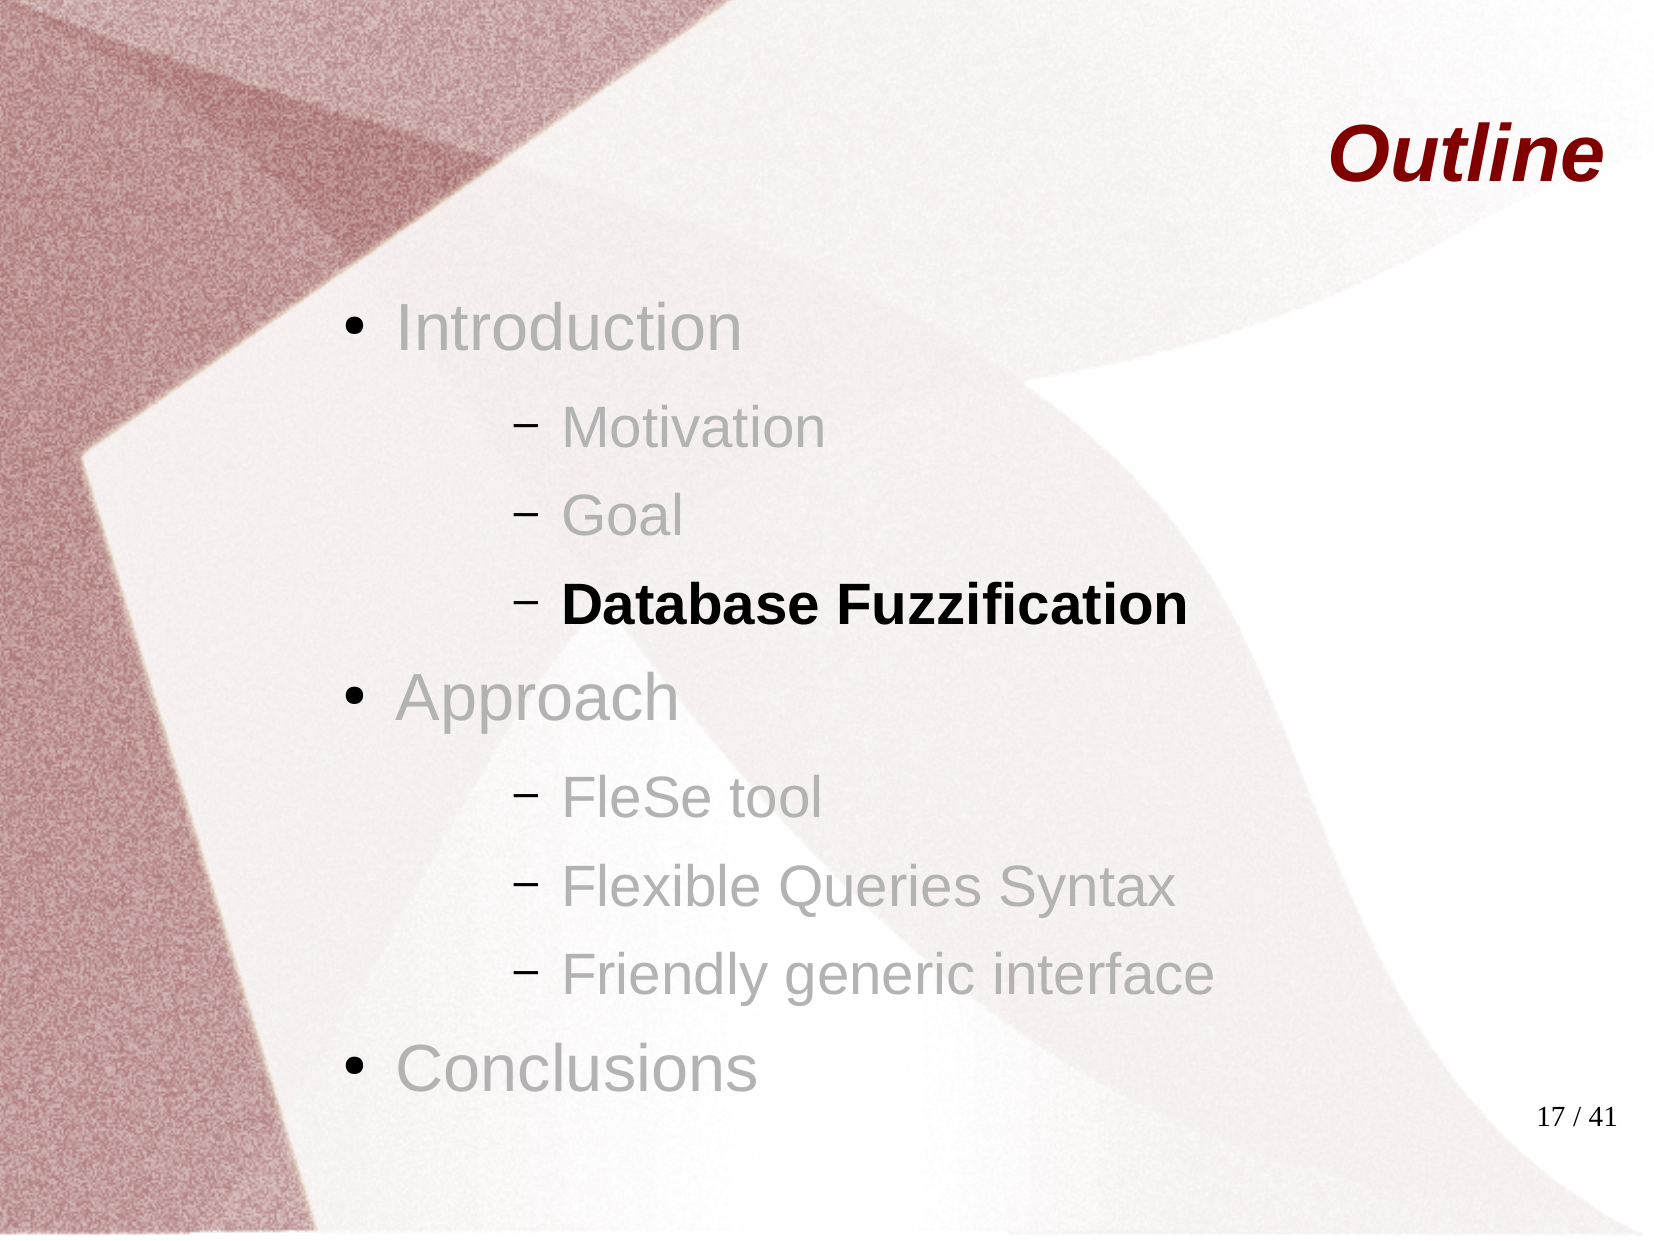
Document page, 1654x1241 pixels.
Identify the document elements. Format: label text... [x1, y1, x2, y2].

list Introduction Motivation Goal Database Fuzzification Approach FleSe tool Flexible Queries Syntax Friendly generic interface Conclusions [324, 290, 1601, 1106]
title Outline [596, 49, 1607, 257]
picture [0, 0, 1654, 1241]
